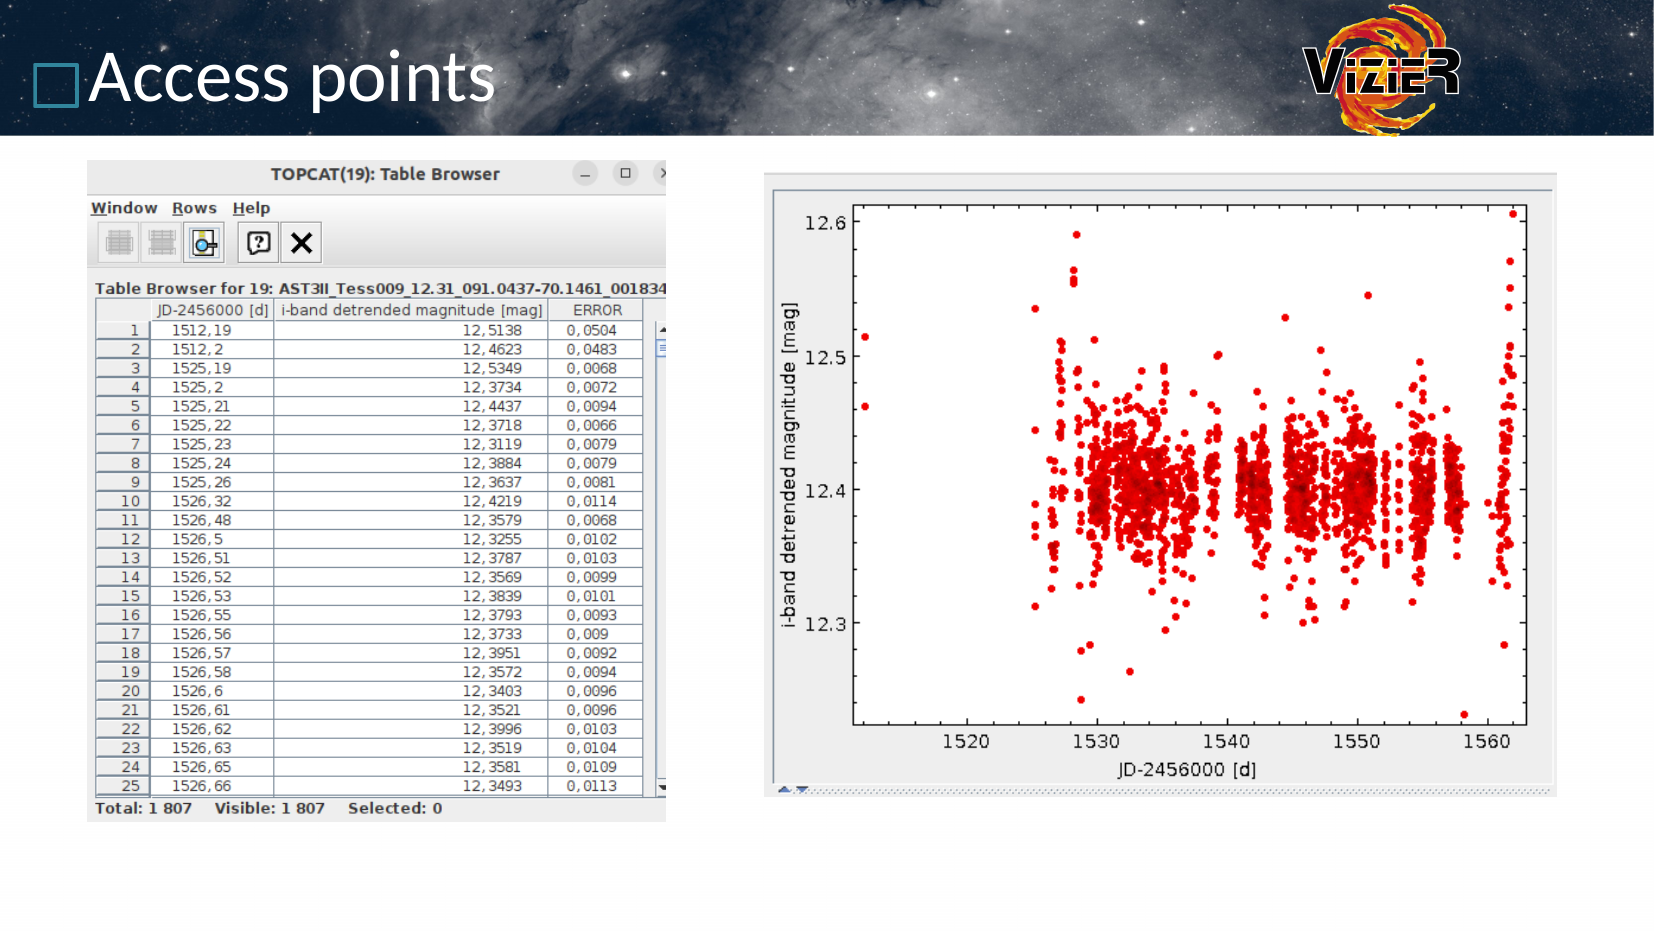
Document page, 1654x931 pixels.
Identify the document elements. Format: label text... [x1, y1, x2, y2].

picture [0, 0, 1654, 931]
title Access points [59, 17, 1394, 148]
